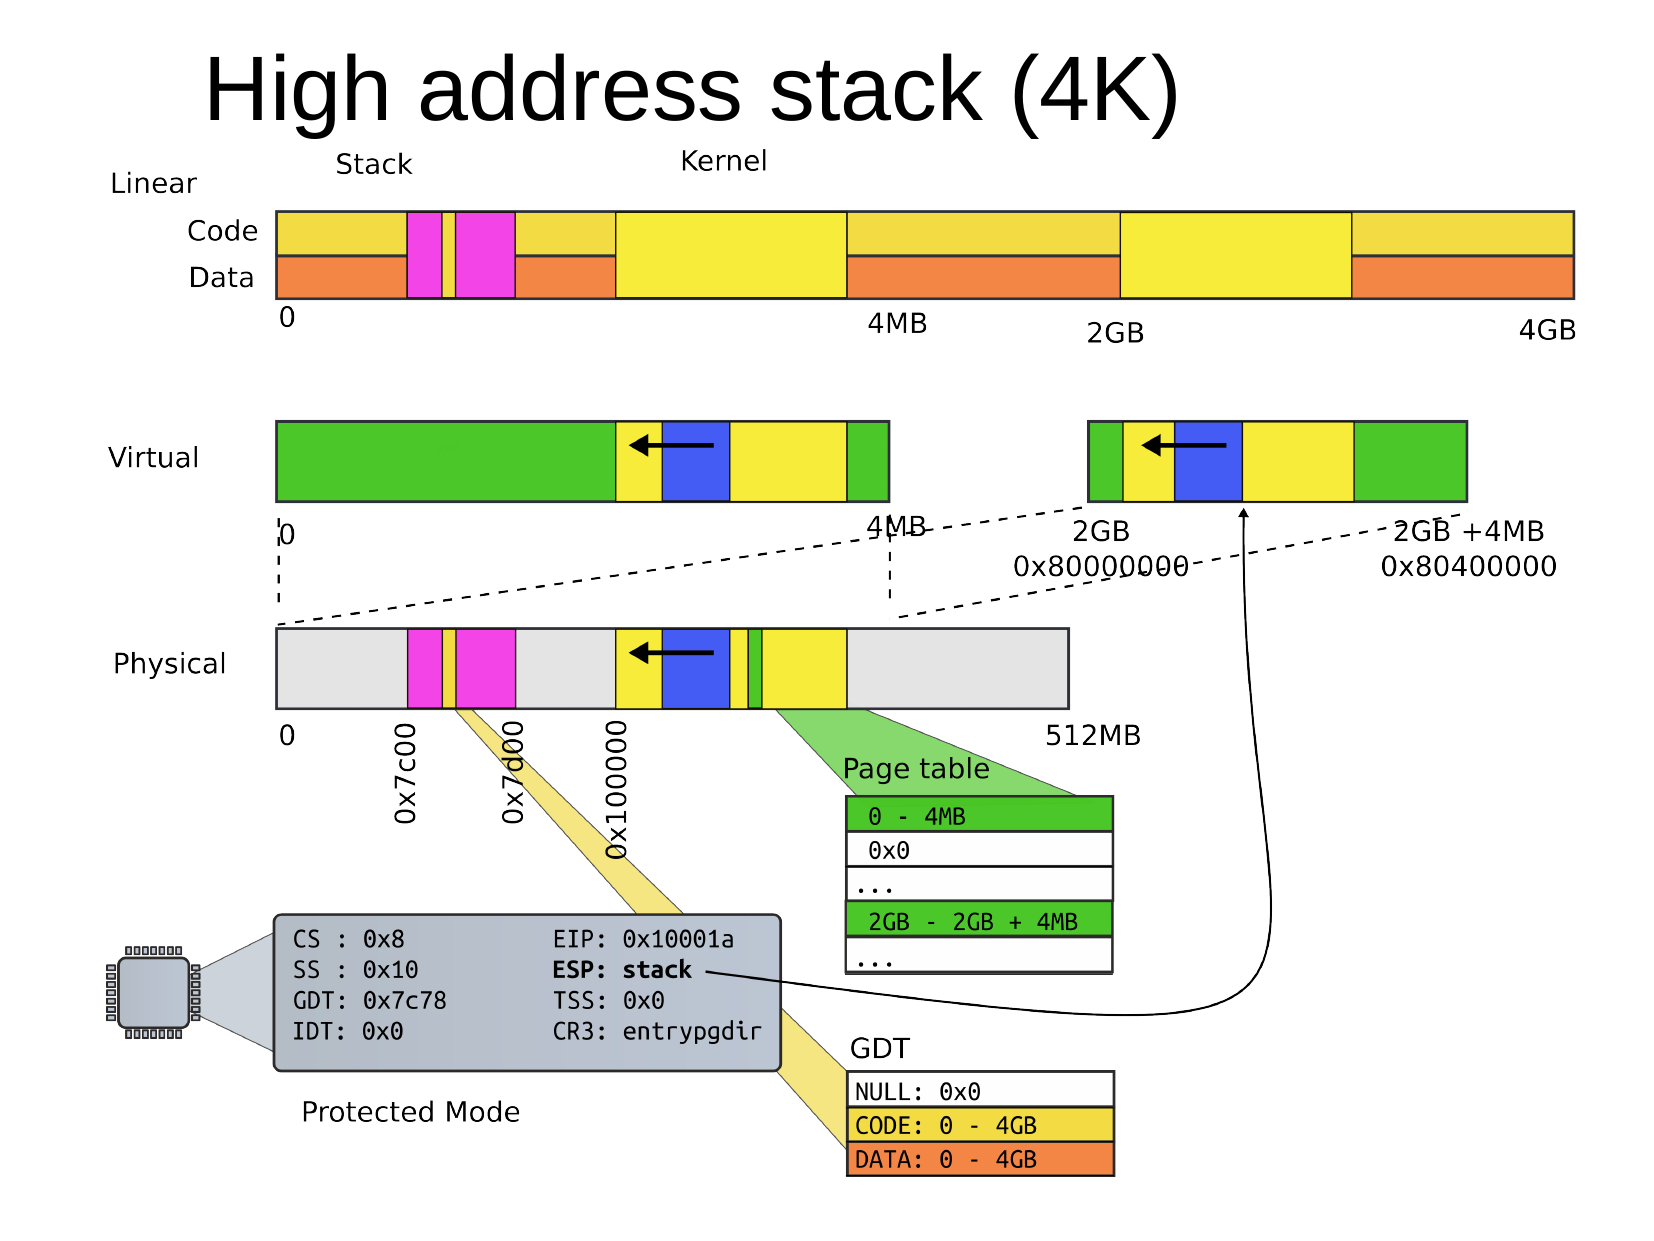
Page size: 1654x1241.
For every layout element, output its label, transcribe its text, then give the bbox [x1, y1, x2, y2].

title High address stack (4K) [37, 37, 1351, 141]
picture [106, 149, 1576, 1177]
